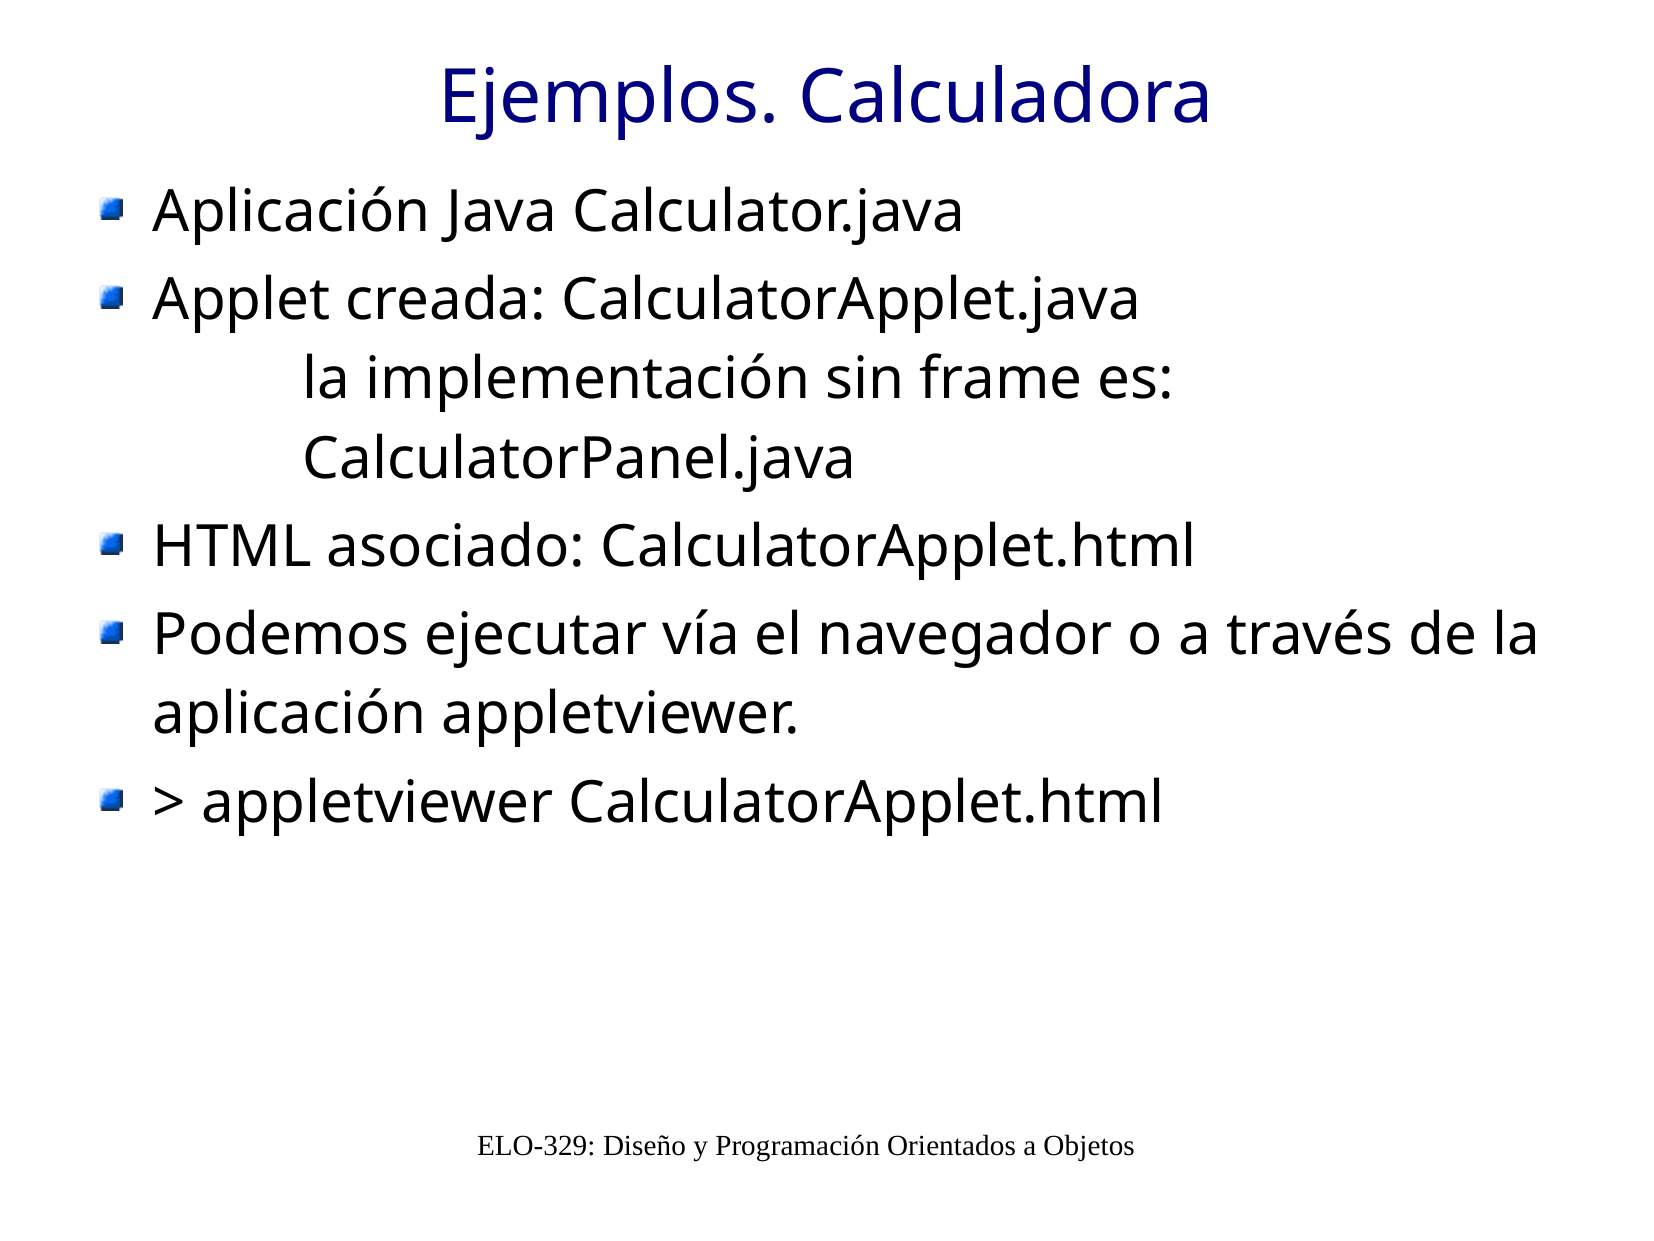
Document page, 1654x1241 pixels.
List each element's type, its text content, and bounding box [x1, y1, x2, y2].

list Aplicación Java Calculator.java Applet creada: CalculatorApplet.java la implementación sin frame es: CalculatorPanel.java HTML asociado: CalculatorApplet.html Podemos ejecutar vía el navegador o a través de la aplicación appletviewer. > appletviewer CalculatorApplet.html [81, 169, 1571, 1124]
title Ejemplos. Calculadora [82, 43, 1571, 145]
